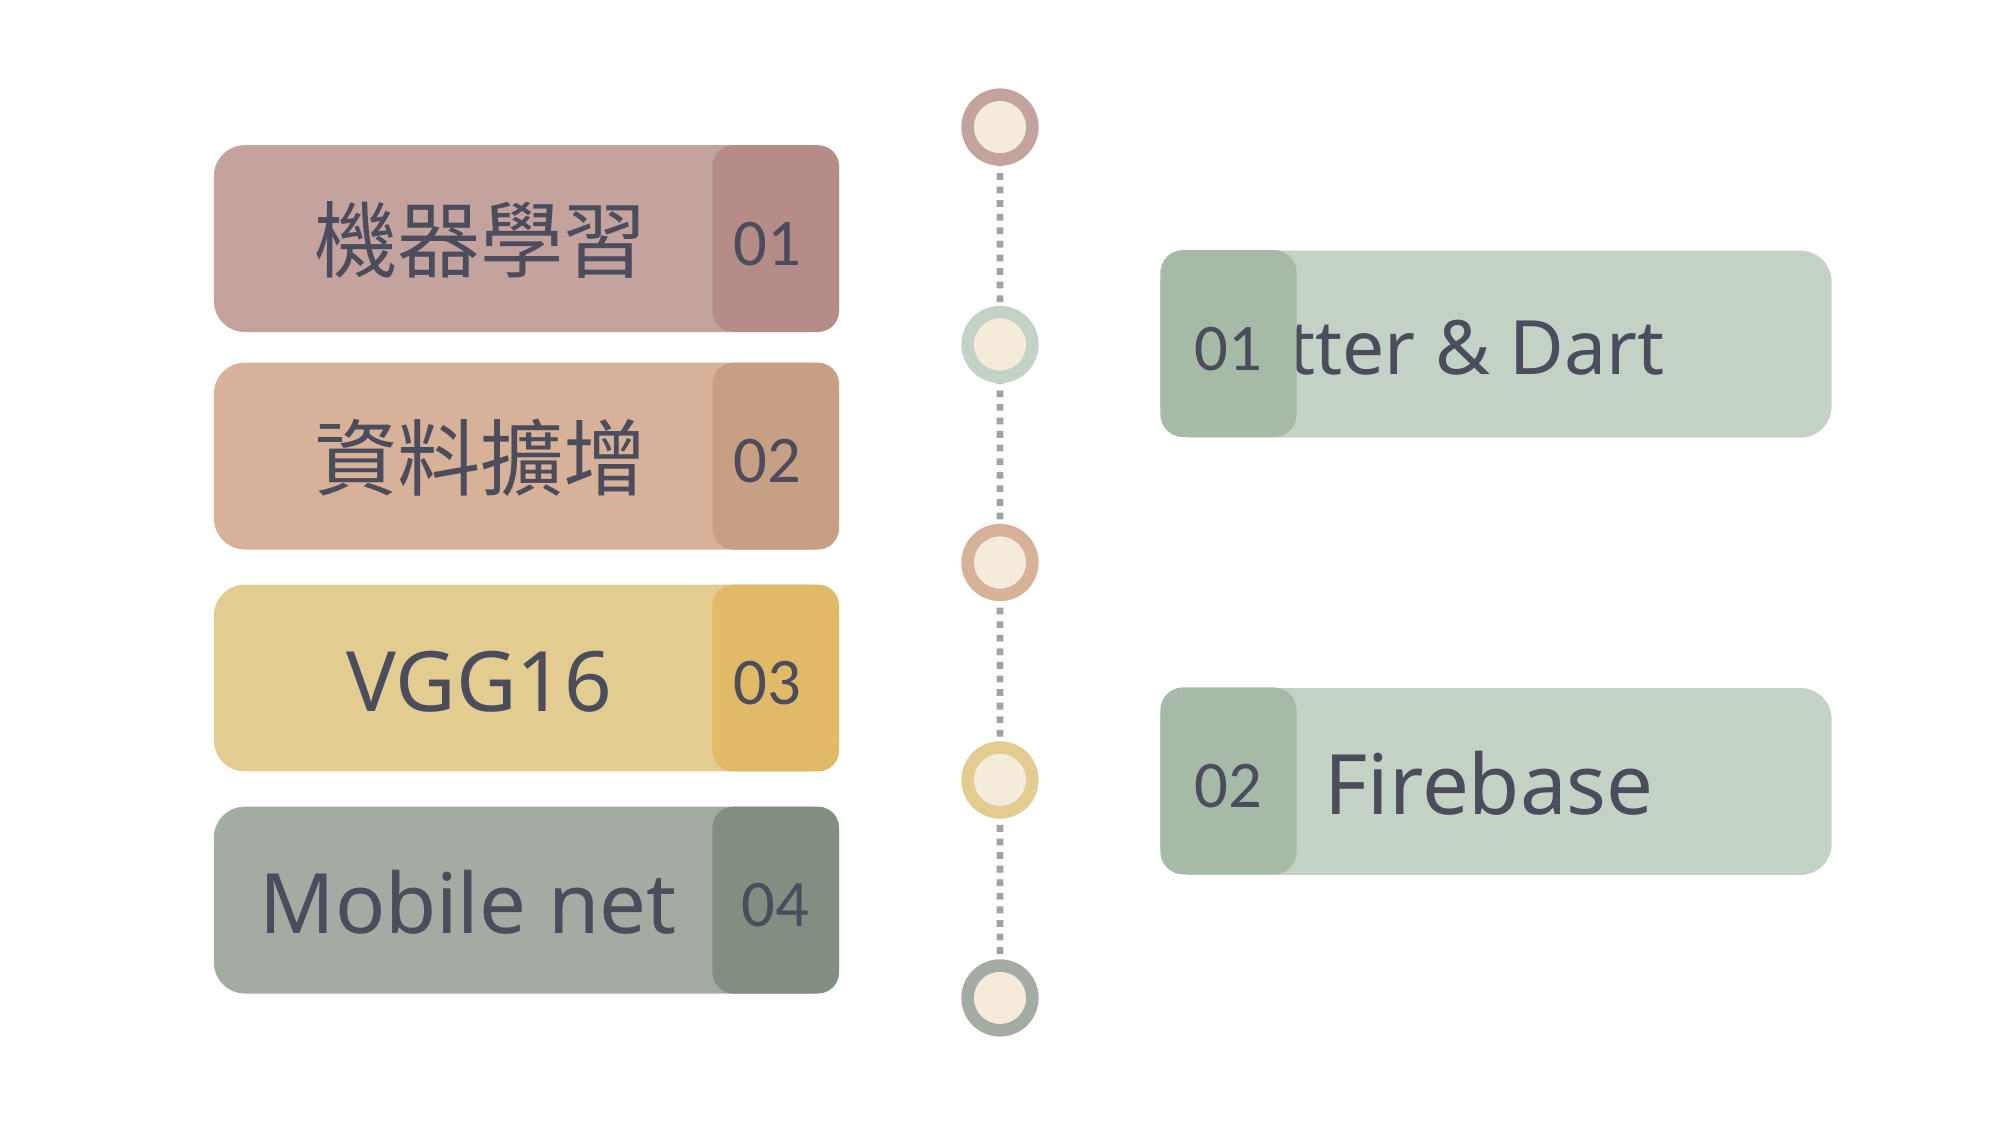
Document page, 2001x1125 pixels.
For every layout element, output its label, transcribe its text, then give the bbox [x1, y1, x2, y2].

text_box 01 [712, 145, 840, 333]
text_box 資料擴增 [213, 362, 730, 550]
text_box 02 [1160, 687, 1297, 875]
text_box Flutter & Dart [1275, 250, 1832, 438]
text_box Mobile net [213, 806, 730, 994]
text_box 01 [1160, 250, 1297, 438]
text_box [967, 312, 1033, 377]
text_box 04 [712, 806, 840, 994]
text_box Firebase [1278, 688, 1832, 875]
text_box [967, 965, 1033, 1031]
text_box 02 [712, 362, 840, 550]
text_box [967, 747, 1033, 813]
text_box 機器學習 [213, 145, 732, 333]
text_box 03 [712, 584, 840, 772]
text_box [967, 94, 1033, 160]
text_box [967, 530, 1033, 595]
text_box VGG16 [213, 584, 730, 772]
